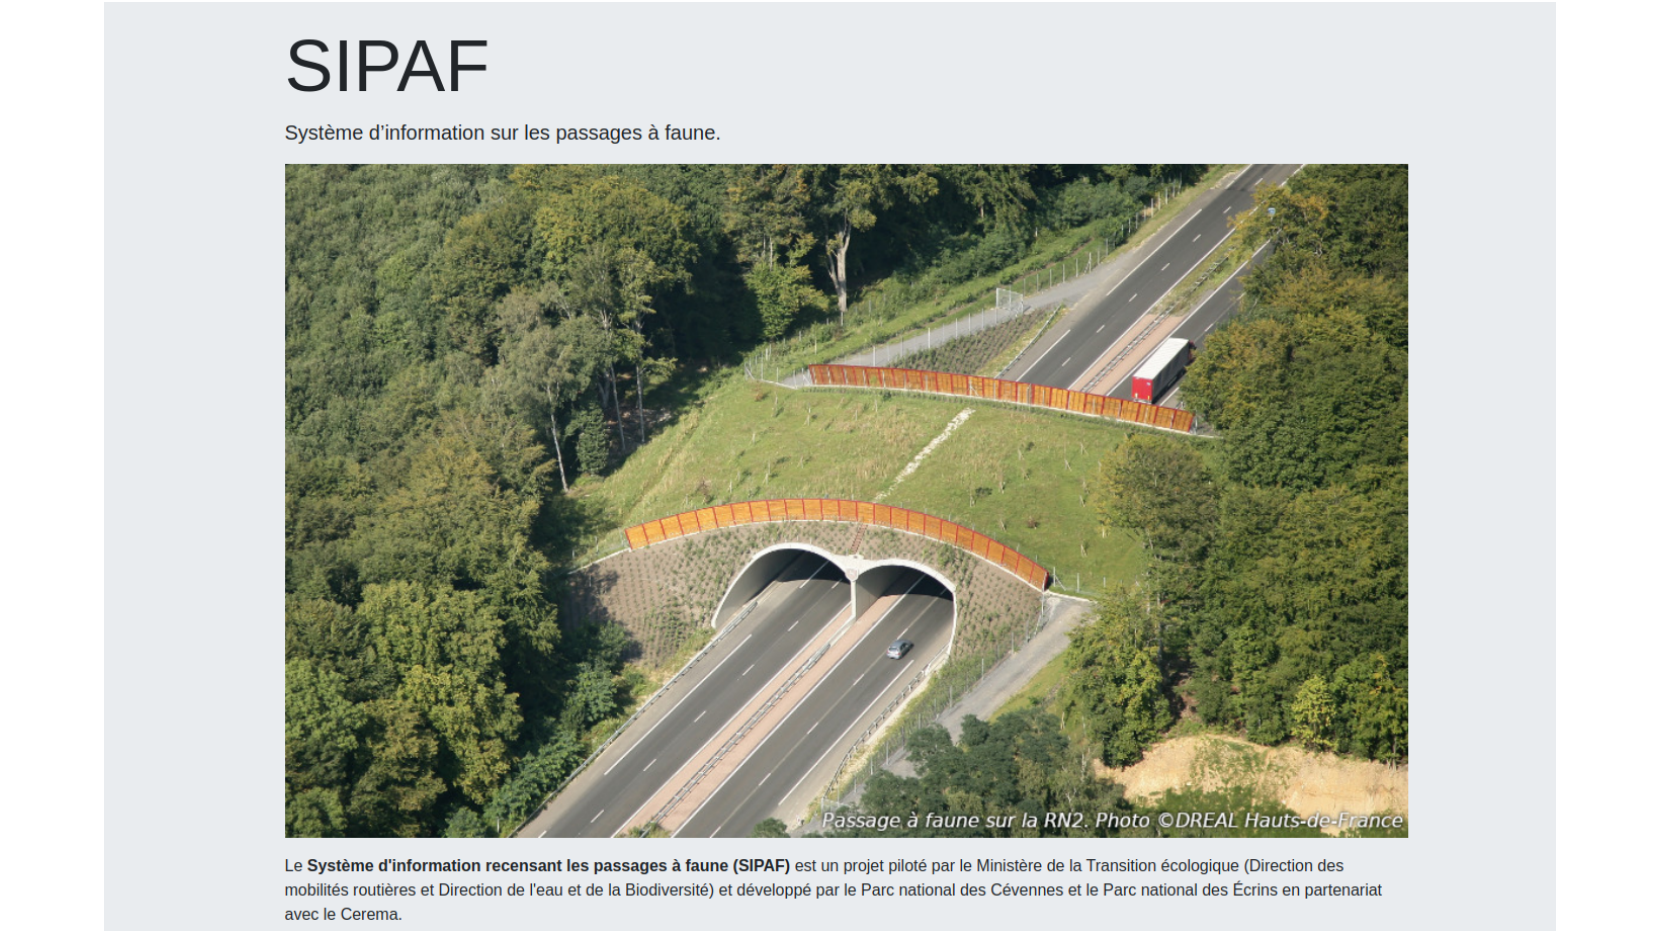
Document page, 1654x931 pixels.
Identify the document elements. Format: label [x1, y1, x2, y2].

picture [104, 2, 1556, 931]
